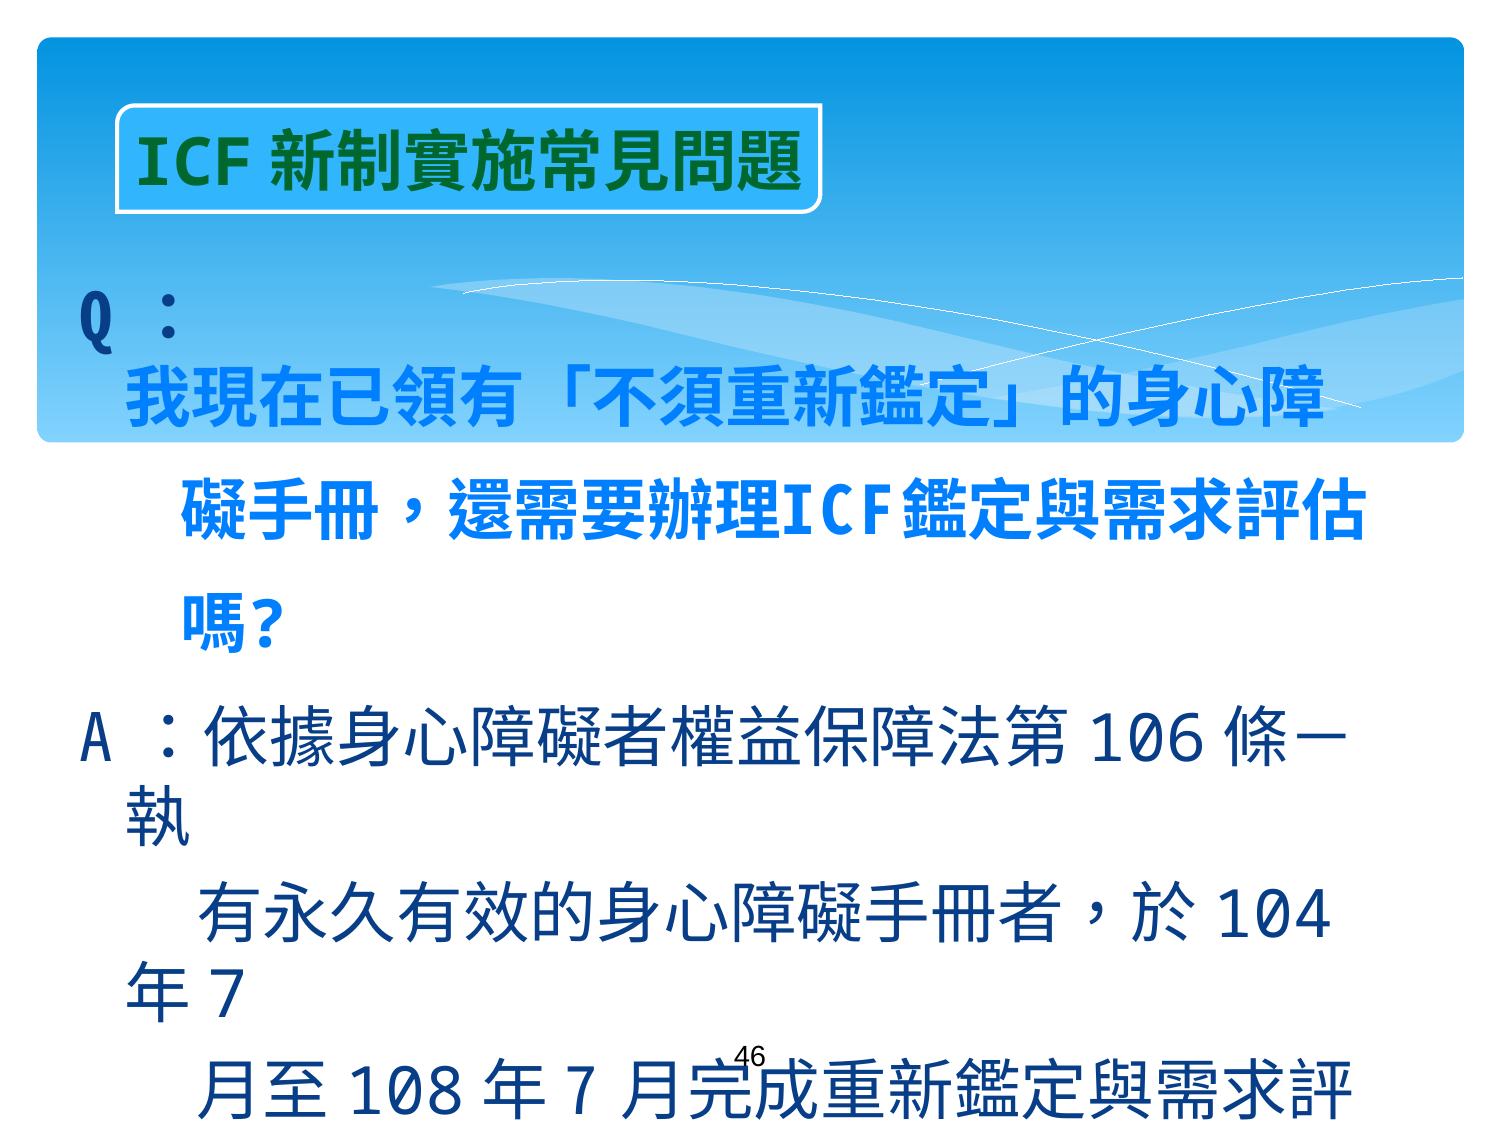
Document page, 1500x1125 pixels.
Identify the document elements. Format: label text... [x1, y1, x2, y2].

list Q：我現在已領有「不須重新鑑定」的身心障 礙手冊，還需要辦理ICF鑑定與需求評估 嗎? A：依據身心障礙者權益保障法第106條－執 有永久有效的身心障礙手冊者，於104年7 月至108年7月完成重新鑑定與需求評估之 換證作業，屆時會由直轄市、縣（市）主 管機關通知您辦理換證程序。 [64, 267, 1408, 886]
text_box ICF新制實施常見問題 [117, 105, 821, 212]
text_box <編號> [654, 1025, 846, 1086]
